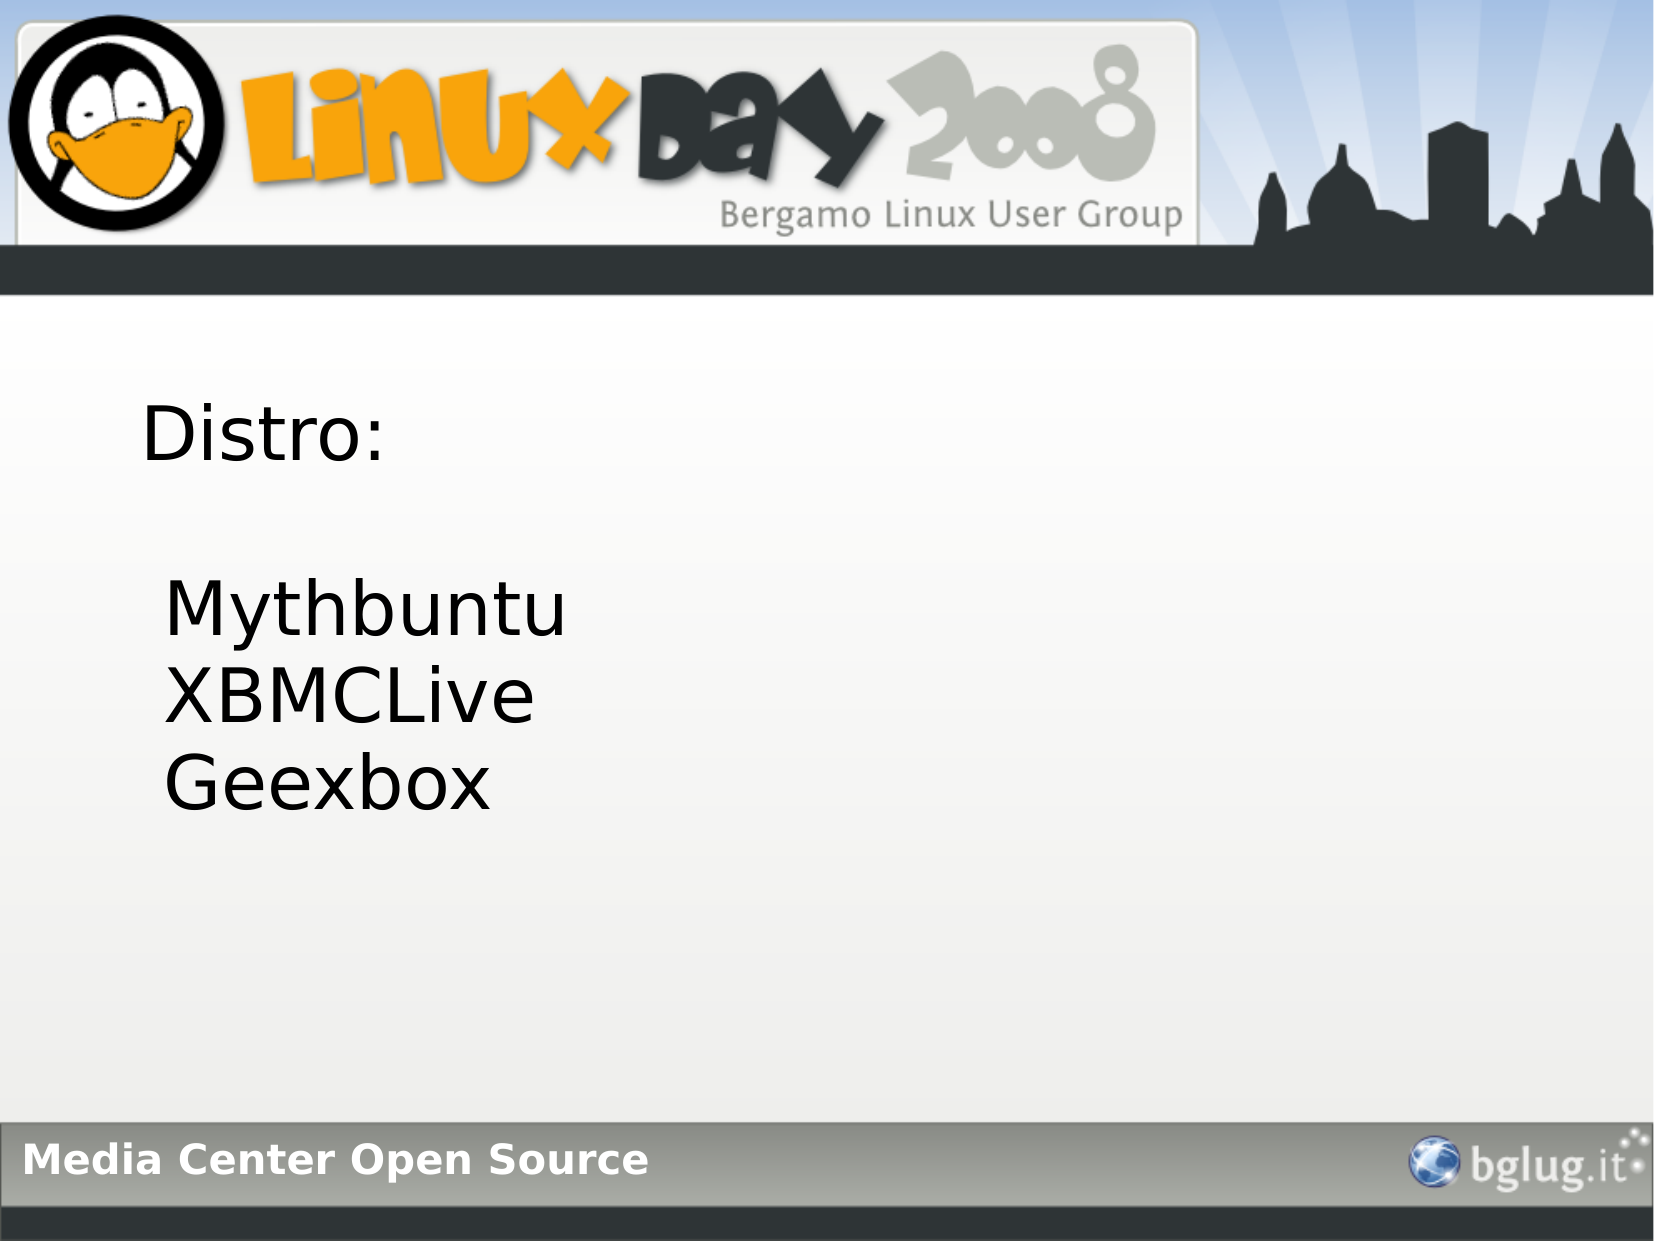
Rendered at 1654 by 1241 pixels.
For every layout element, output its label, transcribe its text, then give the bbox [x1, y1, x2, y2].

picture [0, 0, 1654, 1241]
text_box Distro: Mythbuntu XBMCLive Geexbox [125, 383, 1506, 1093]
text_box Media Center Open Source [6, 1128, 665, 1241]
